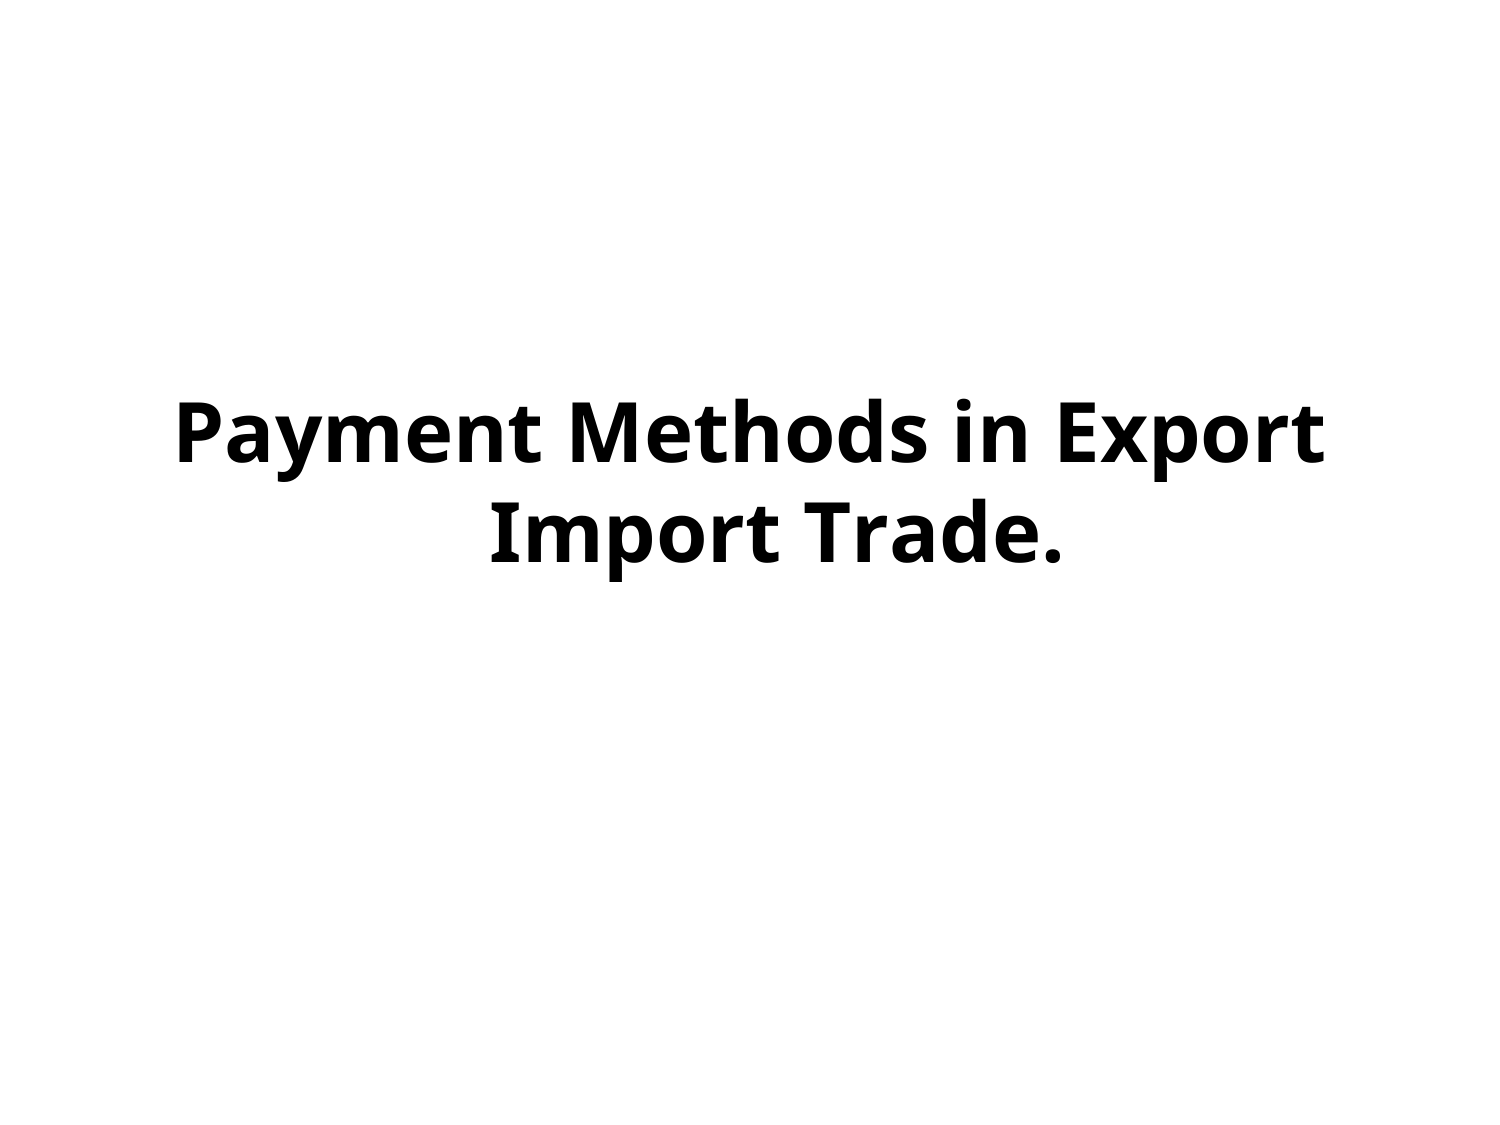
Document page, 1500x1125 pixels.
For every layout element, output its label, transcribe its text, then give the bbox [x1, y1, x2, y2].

subtitle Payment Methods in Export Import Trade. [75, 45, 1425, 914]
